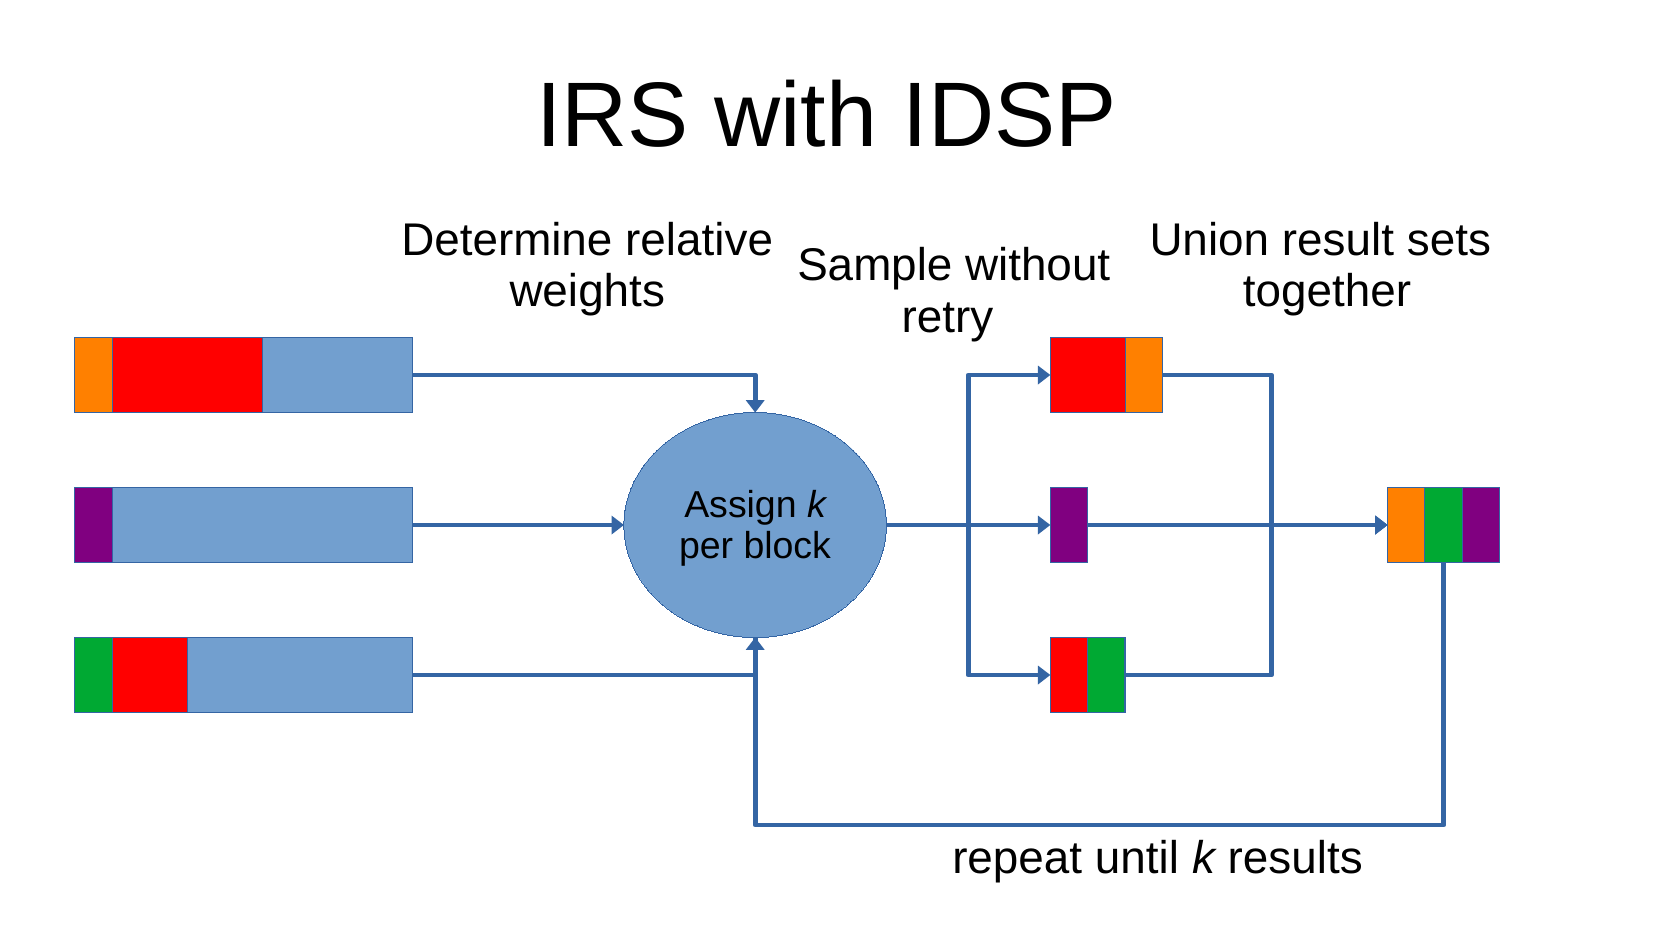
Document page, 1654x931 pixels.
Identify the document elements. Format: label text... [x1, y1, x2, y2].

text_box [1387, 487, 1500, 563]
text_box [74, 337, 413, 413]
text_box Determine relative weights [386, 206, 788, 324]
text_box Assign k per block [623, 412, 887, 638]
text_box Union result sets together [1134, 206, 1519, 324]
text_box [74, 637, 413, 713]
text_box [1050, 337, 1163, 413]
text_box [1050, 637, 1126, 713]
text_box Sample without retry [782, 231, 1126, 350]
text_box [1050, 487, 1088, 563]
text_box [74, 487, 413, 563]
title IRS with IDSP [82, 37, 1571, 193]
text_box repeat until k results [937, 825, 1377, 892]
